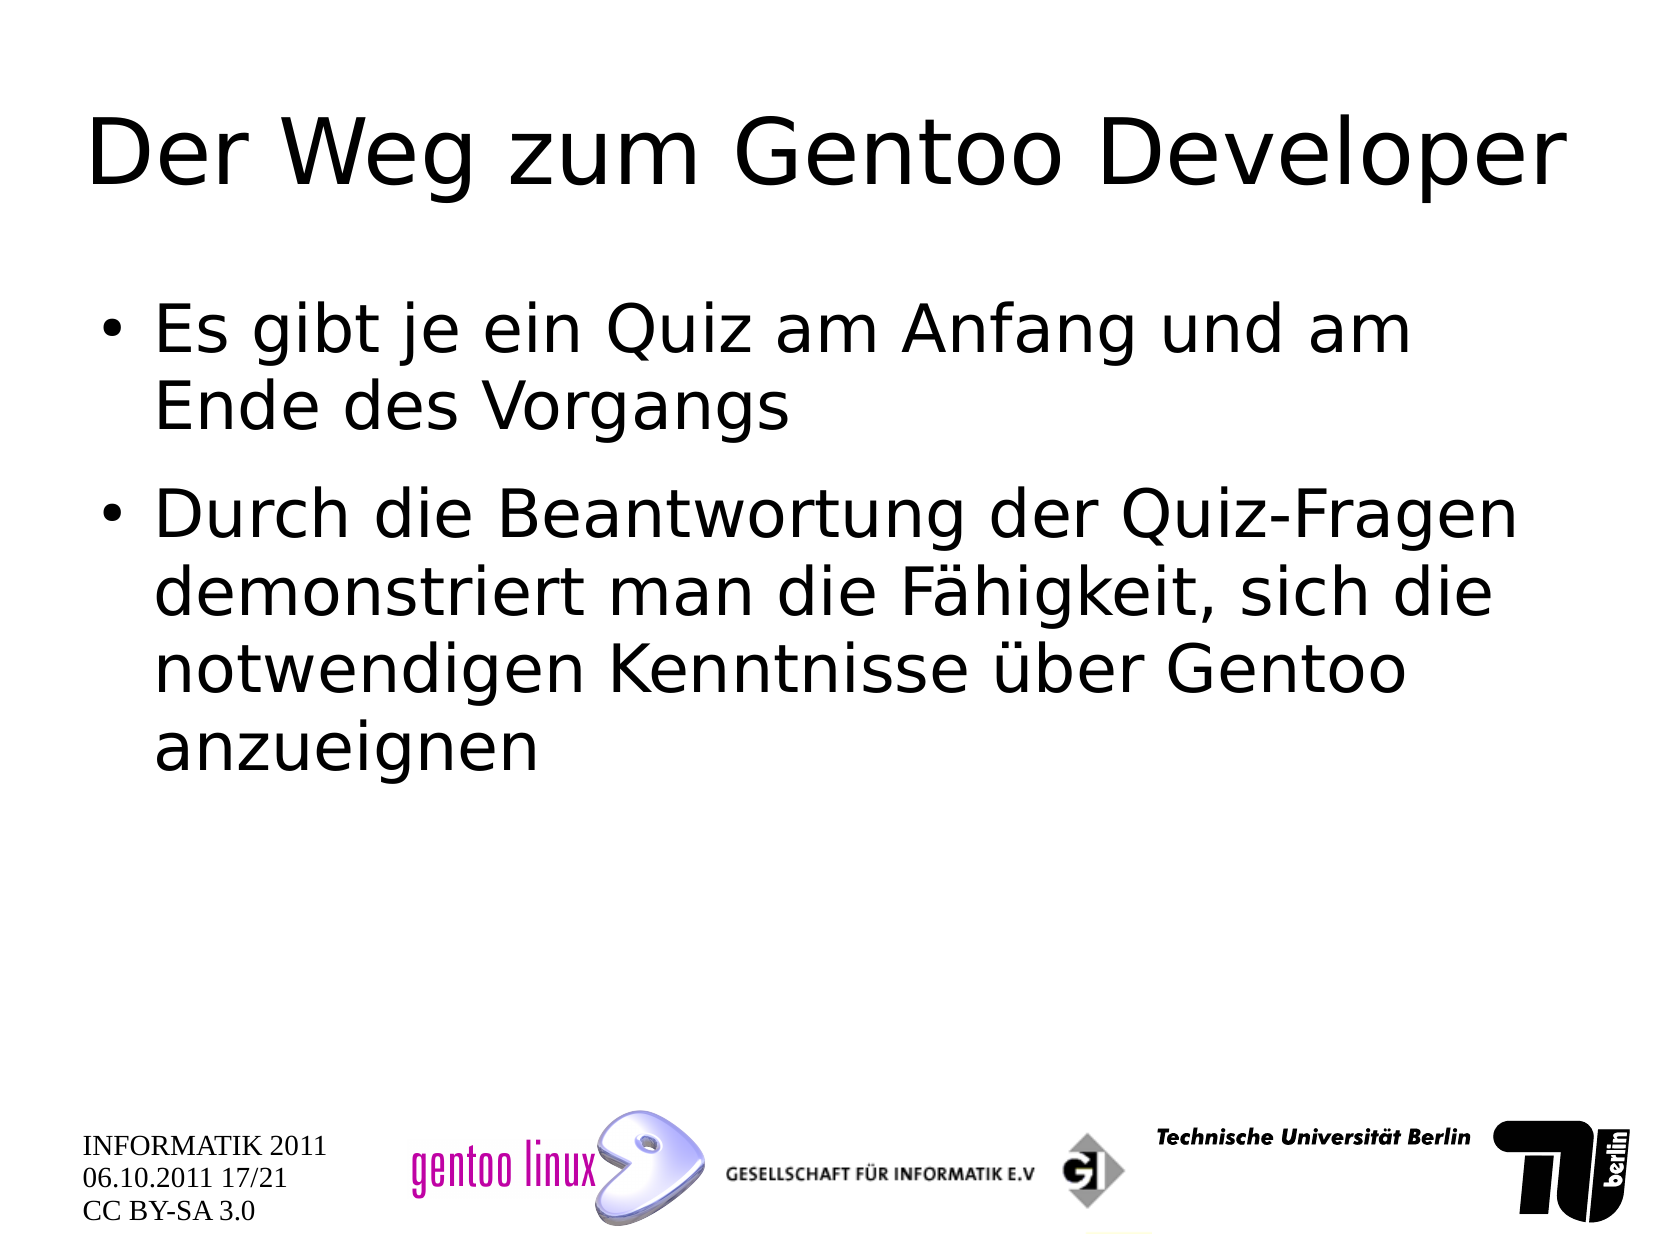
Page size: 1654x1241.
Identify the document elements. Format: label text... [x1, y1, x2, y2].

title Der Weg zum Gentoo Developer [82, 49, 1571, 257]
list Es gibt je ein Quiz am Anfang und am Ende des Vorgangs Durch die Beantwortung der Quiz-Fragen demonstriert man die Fähigkeit, sich die notwendigen Kenntnisse über Gentoo anzueignen [82, 290, 1571, 1109]
picture [407, 1109, 708, 1230]
picture [726, 1109, 1152, 1234]
